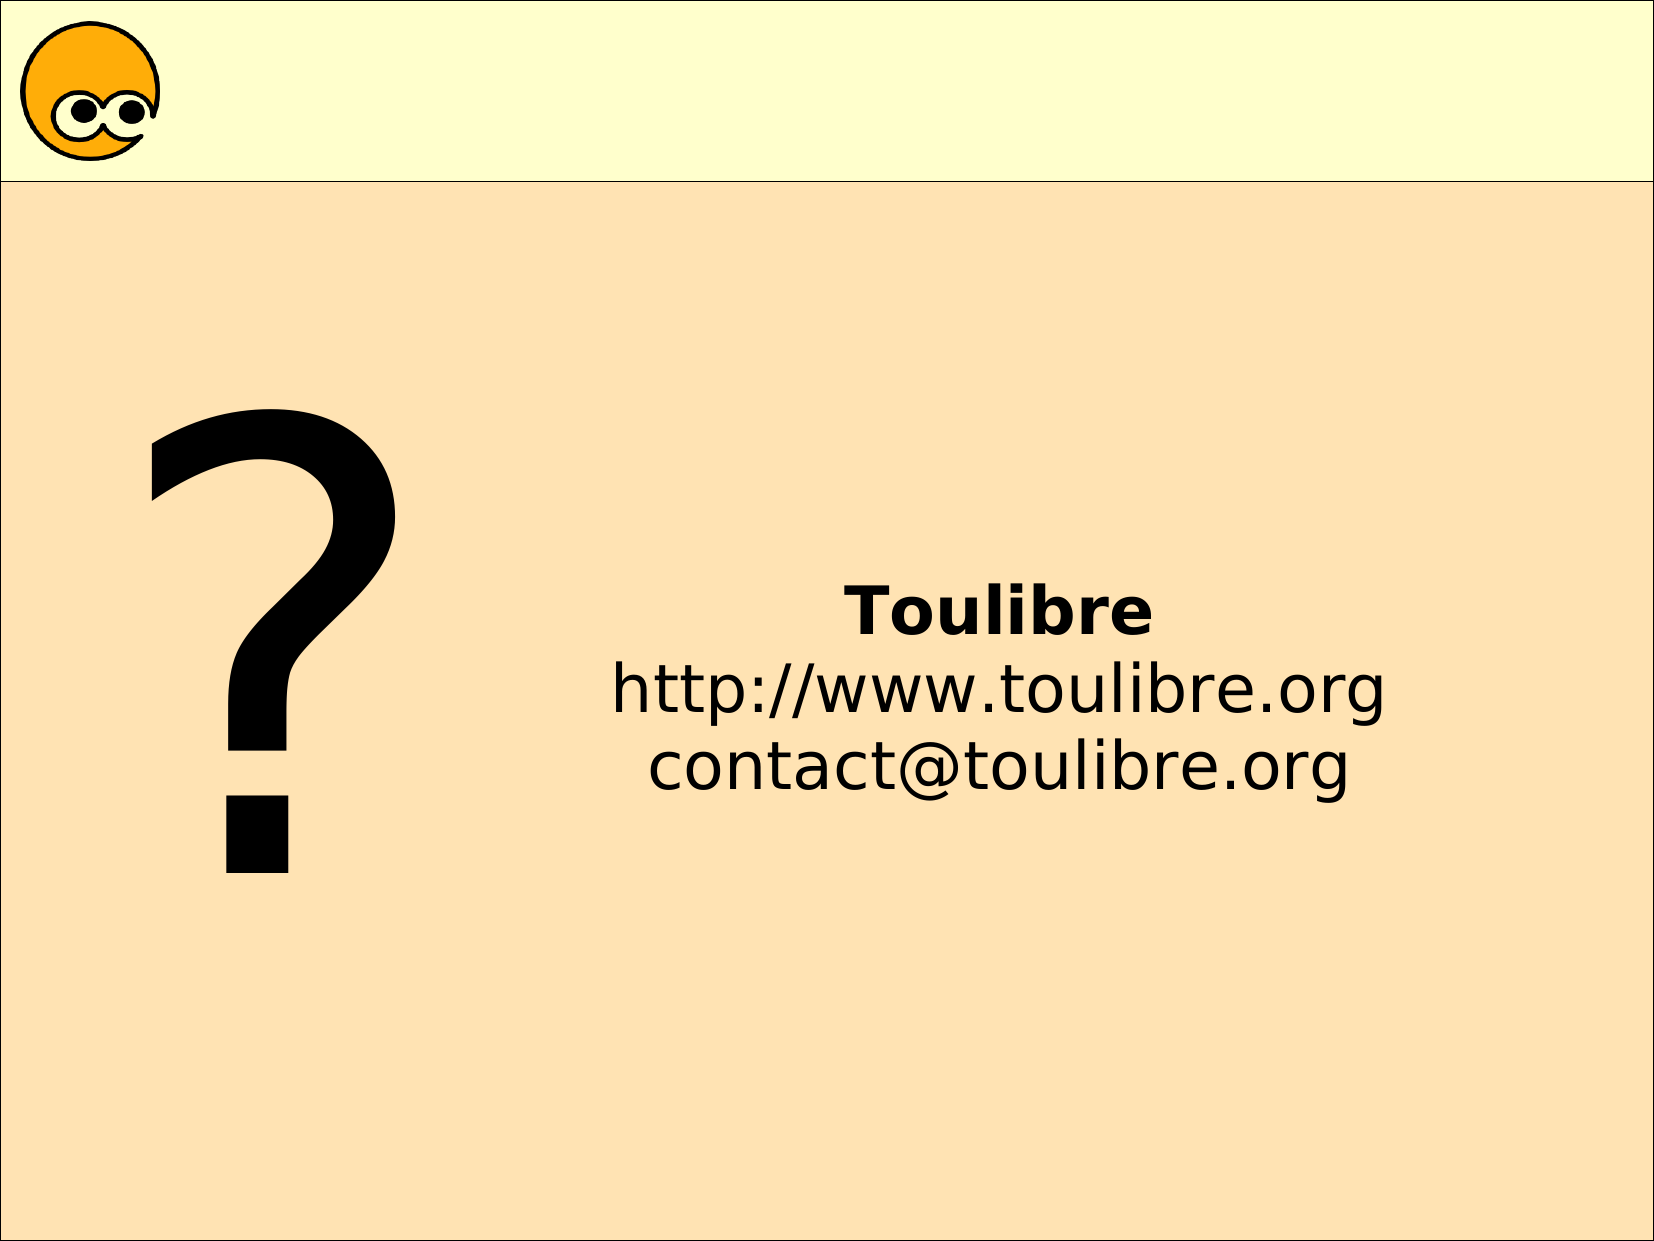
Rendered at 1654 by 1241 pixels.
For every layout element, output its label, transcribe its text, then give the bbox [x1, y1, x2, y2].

picture [20, 21, 160, 161]
text_box Toulibre http://www.toulibre.org contact@toulibre.org [388, 409, 1612, 1116]
list ? [19, 293, 509, 1022]
